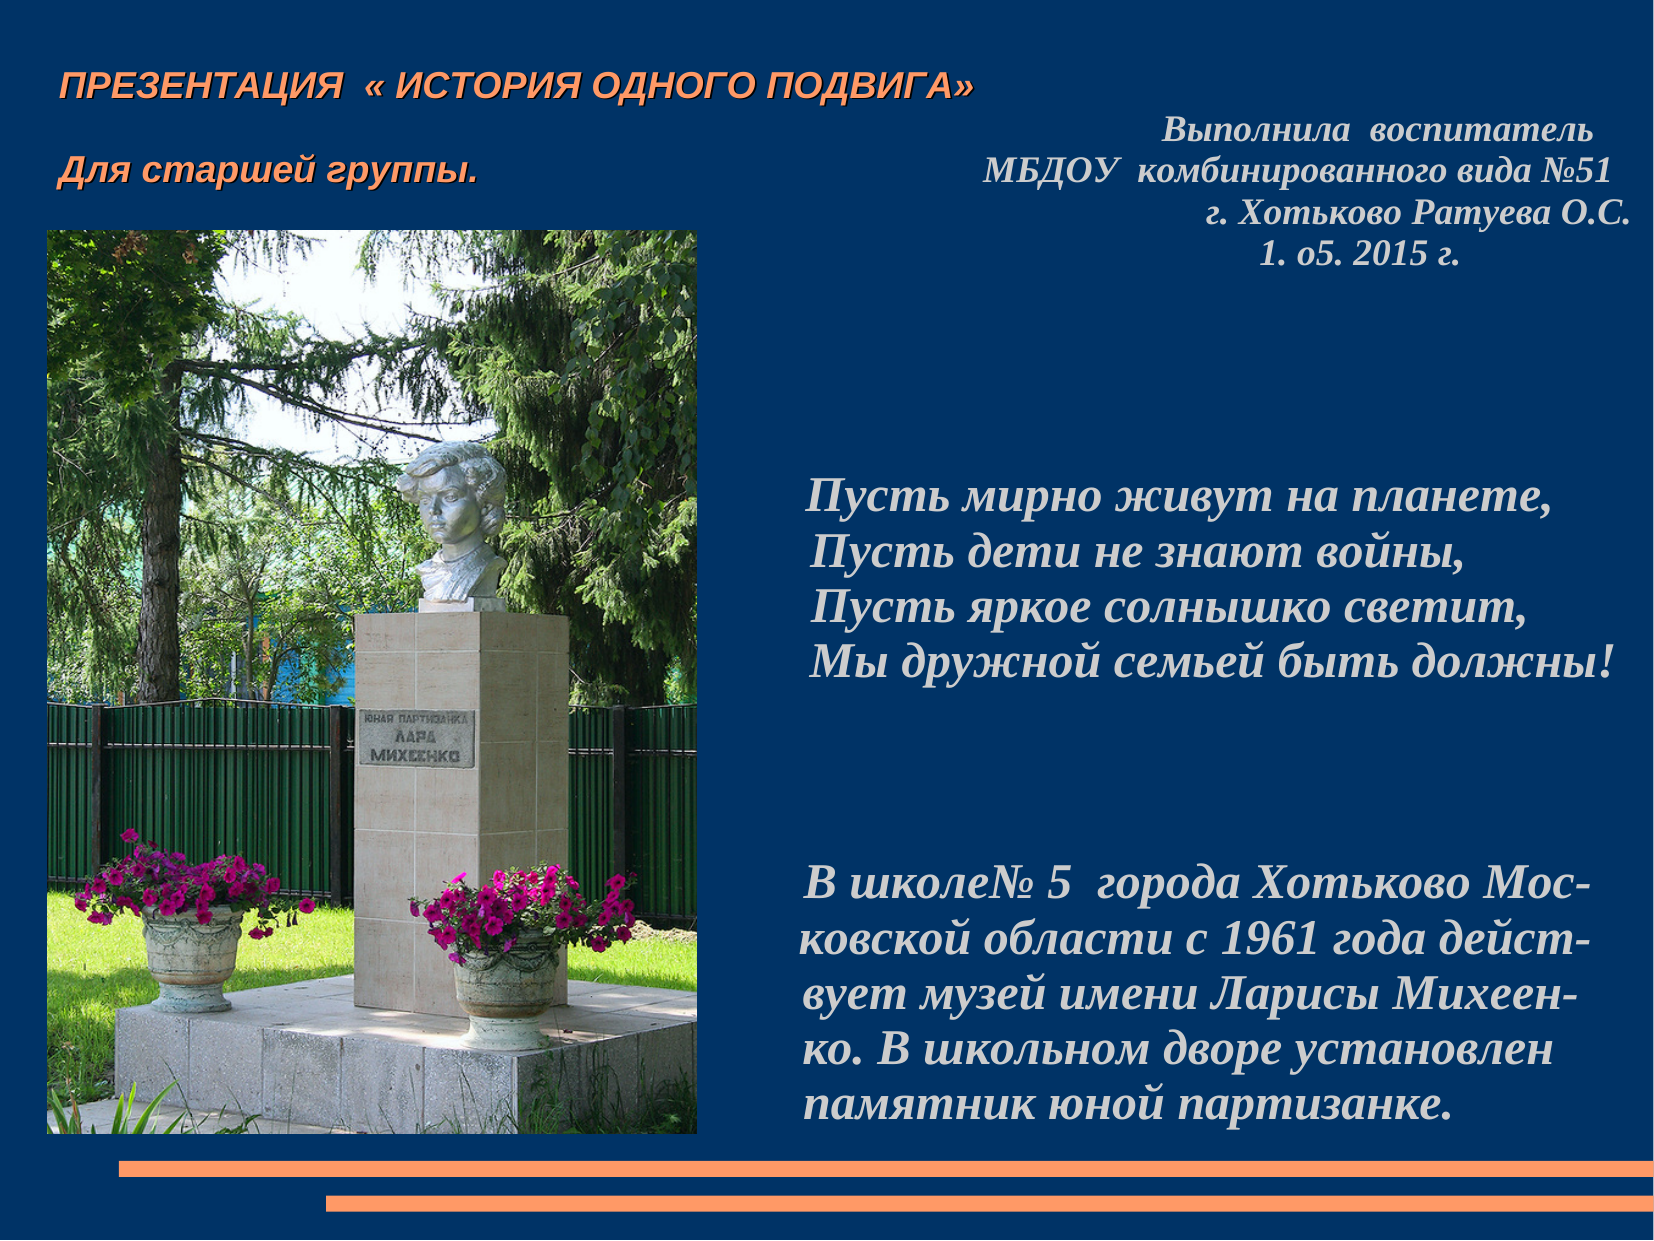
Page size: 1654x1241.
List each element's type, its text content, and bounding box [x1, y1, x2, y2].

subtitle Выполнила воспитатель МБДОУ комбинированного вида №51 г. Хотьково Ратуева О.С. 1. о5. 2015 г. Пусть мирно живут на планете, Пусть дети не знают войны, Пусть яркое солнышко светит, Мы дружной семьей быть должны! В школе№ 5 города Хотьково Мос- ковской области с 1961 года дейст- вует музей имени Ларисы Михеен- ко. В школьном дворе установлен памятник юной партизанке. [181, 0, 1642, 1241]
title ПРЕЗЕНТАЦИЯ « ИСТОРИЯ ОДНОГО ПОДВИГА» Для старшей группы. [59, 47, 181, 230]
picture [47, 230, 697, 1134]
